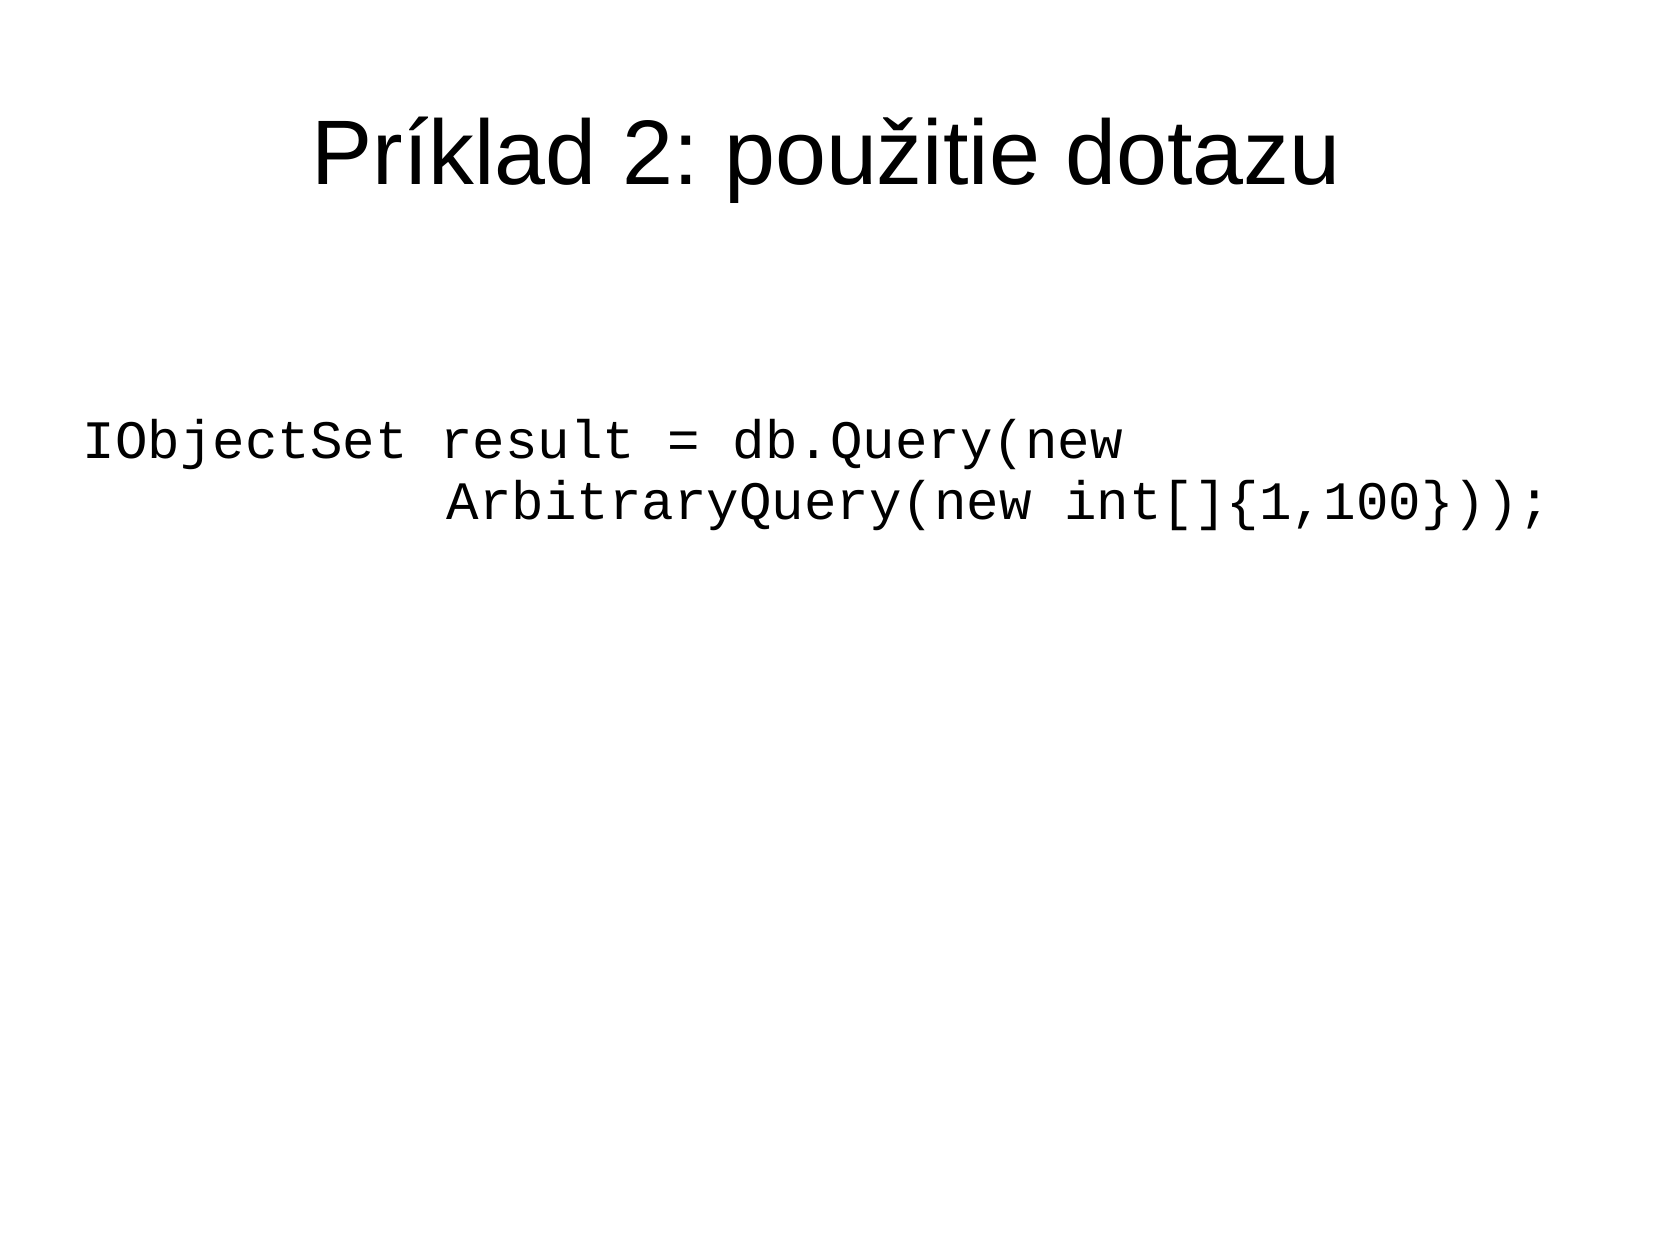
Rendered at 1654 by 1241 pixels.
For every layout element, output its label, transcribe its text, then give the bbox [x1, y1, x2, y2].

title Príklad 2: použitie dotazu [82, 56, 1571, 250]
list IObjectSet result = db.Query(new ArbitraryQuery(new int[]{1,100})); [82, 413, 1571, 1094]
